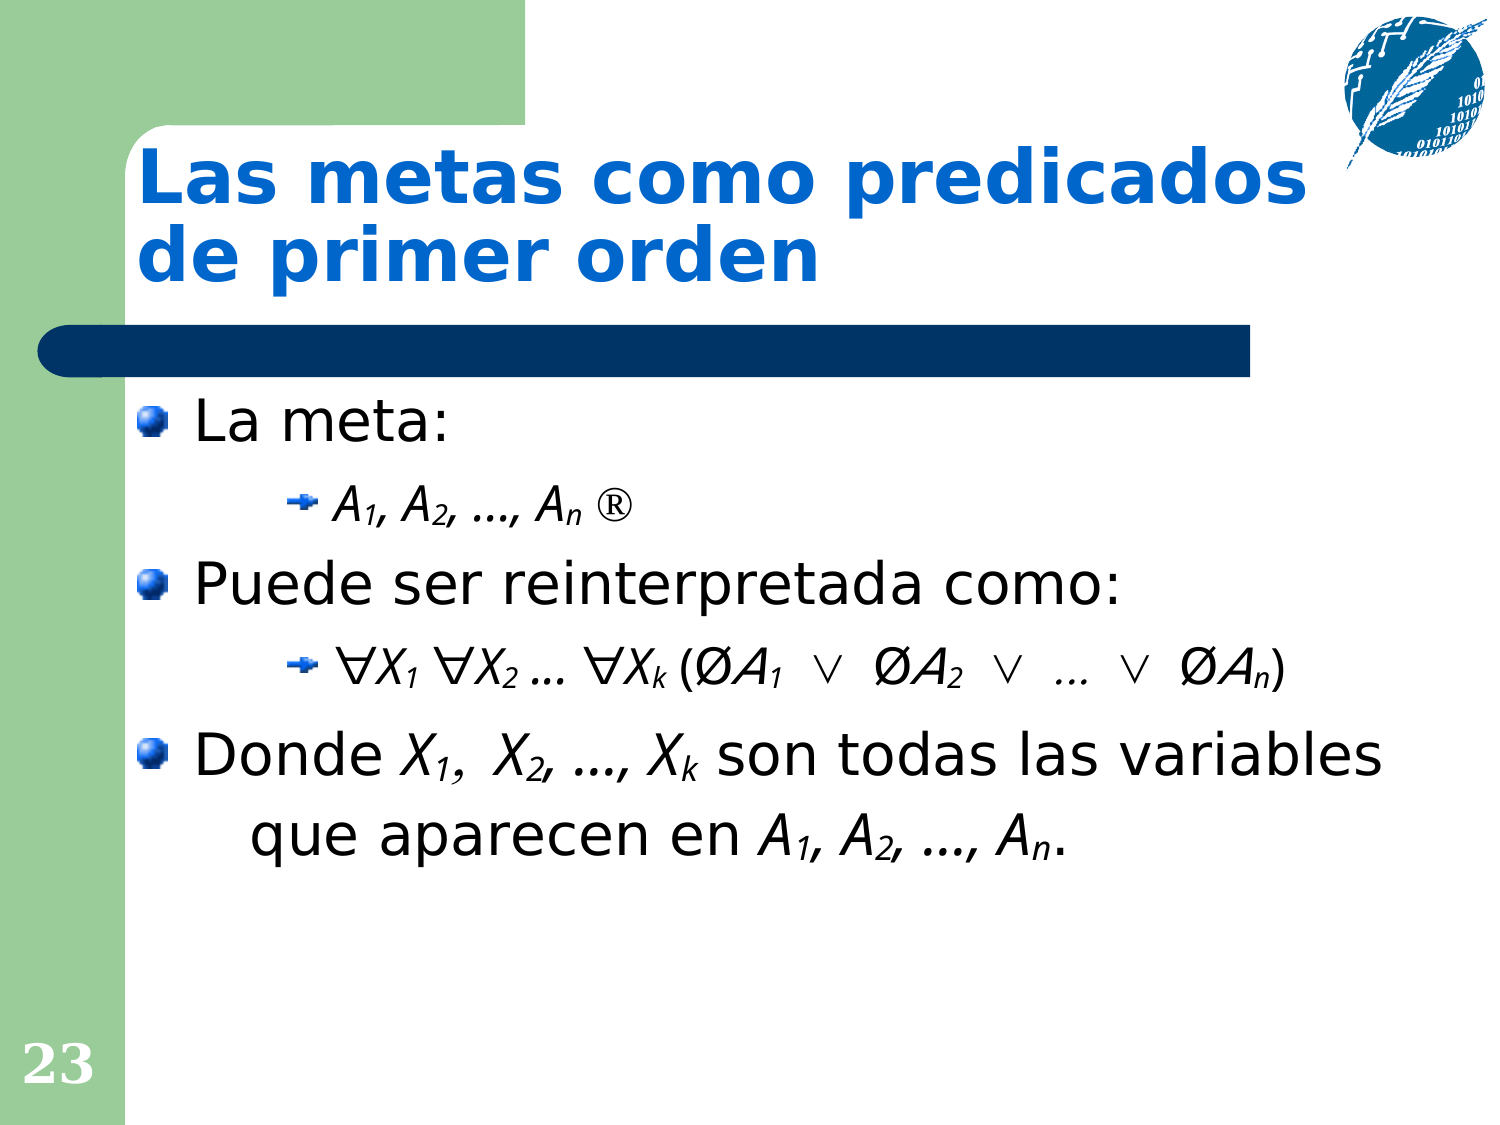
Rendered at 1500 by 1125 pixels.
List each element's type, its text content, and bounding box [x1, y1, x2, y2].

picture [1433, 139, 1440, 147]
list La meta: A1, A2, ..., An ® Puede ser reinterpretada como: ∀X1 ∀X2 ... ∀Xk (ØA1 ∨ ØA2 ∨ ... ∨ ØAn) Donde X1, X2, ..., Xk son todas las variables que aparecen en A1, A2, ..., An. [137, 387, 1400, 1045]
title Las metas como predicados de primer orden [136, 135, 1414, 302]
picture [1416, 140, 1425, 149]
picture [1341, 15, 1487, 172]
picture [1436, 127, 1450, 136]
picture [1427, 138, 1431, 148]
